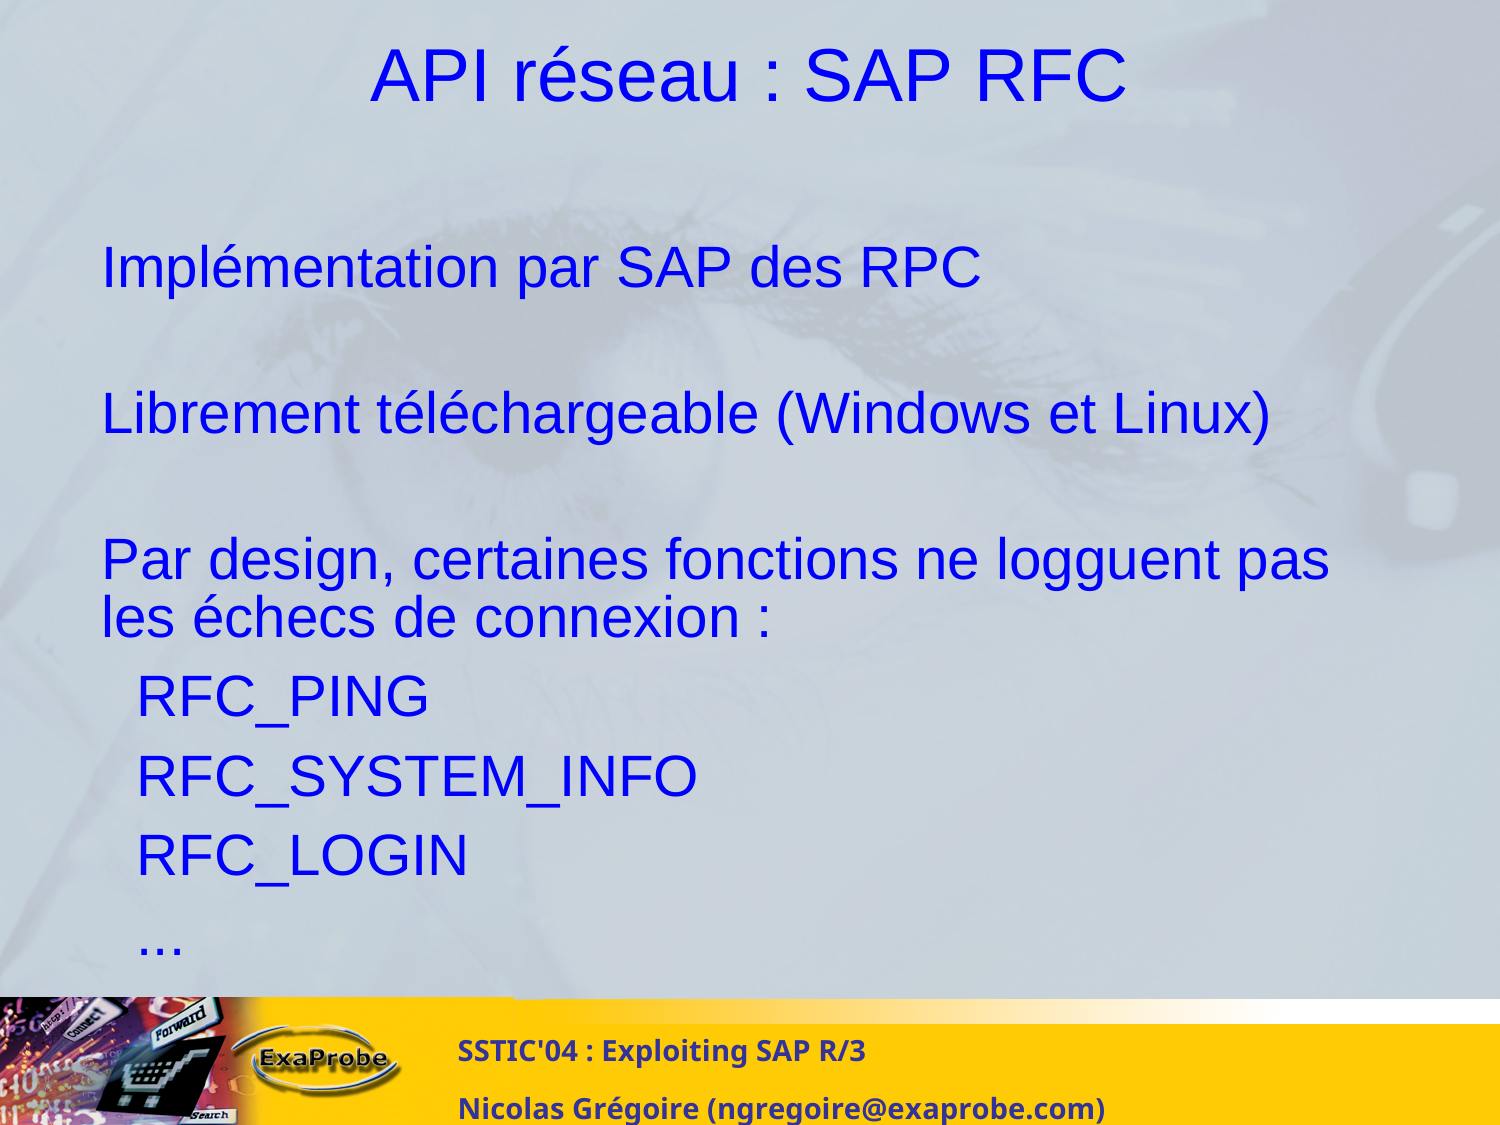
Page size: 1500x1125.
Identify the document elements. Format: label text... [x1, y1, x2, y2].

list Implémentation par SAP des RPC Librement téléchargeable (Windows et Linux) Par design, certaines fonctions ne logguent pas les échecs de connexion : RFC_PING RFC_SYSTEM_INFO RFC_LOGIN ... [86, 232, 1437, 982]
title API réseau : SAP RFC [0, 0, 1500, 152]
